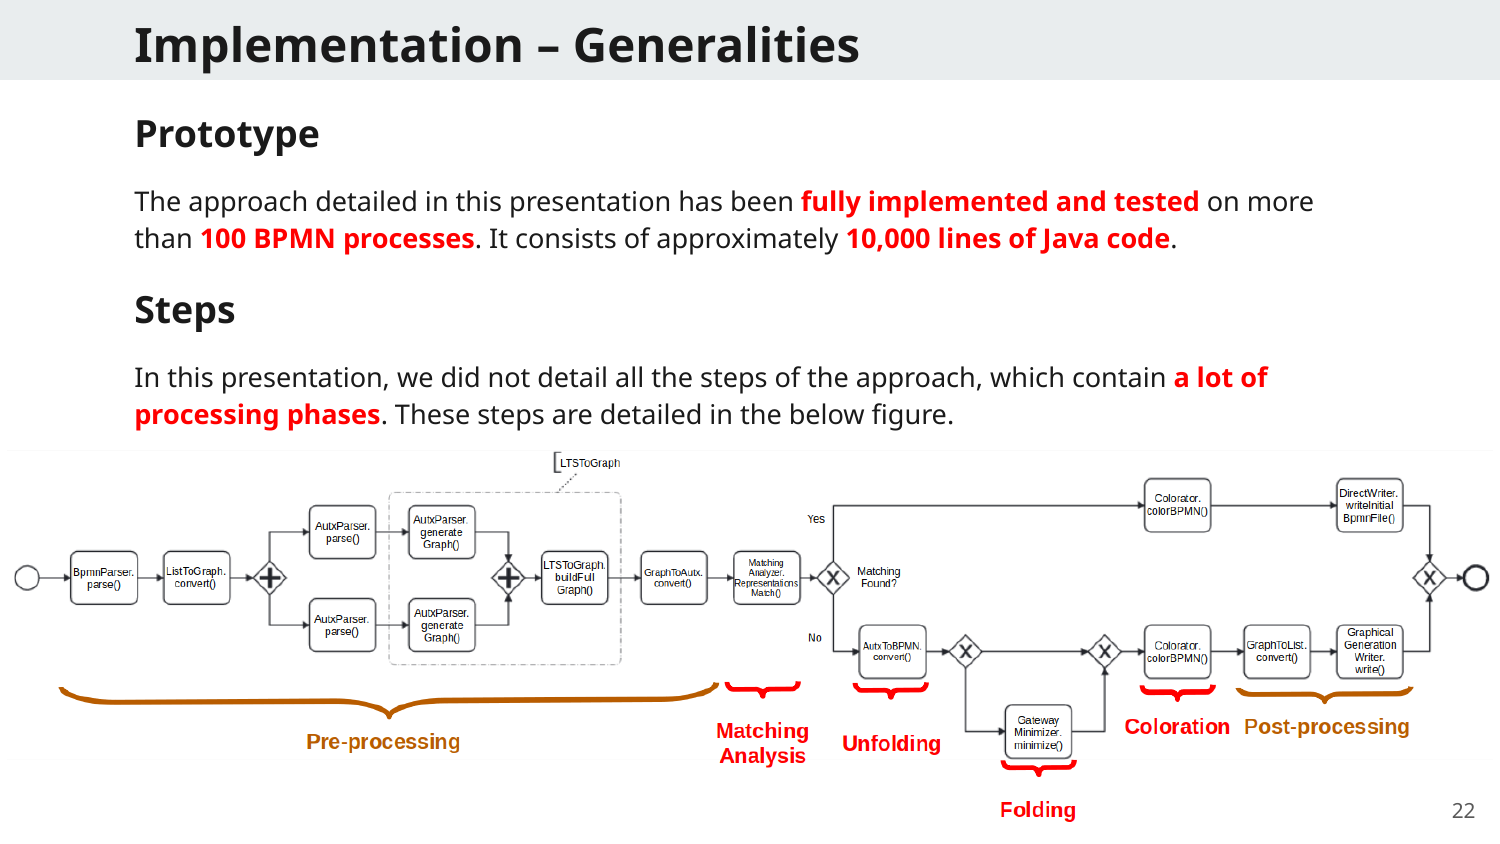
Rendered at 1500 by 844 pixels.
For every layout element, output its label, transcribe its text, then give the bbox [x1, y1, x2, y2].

picture [7, 437, 1493, 830]
slide_number <numéro> [1400, 779, 1491, 844]
list Prototype The approach detailed in this presentation has been fully implemented and tested on more than 100 BPMN processes. It consists of approximately 10,000 lines of Java code. Steps In this presentation, we did not detail all the steps of the approach, which contain a lot of processing phases. These steps are detailed in the below figure. [119, 88, 1381, 437]
title Implementation – Generalities [119, 0, 1381, 88]
